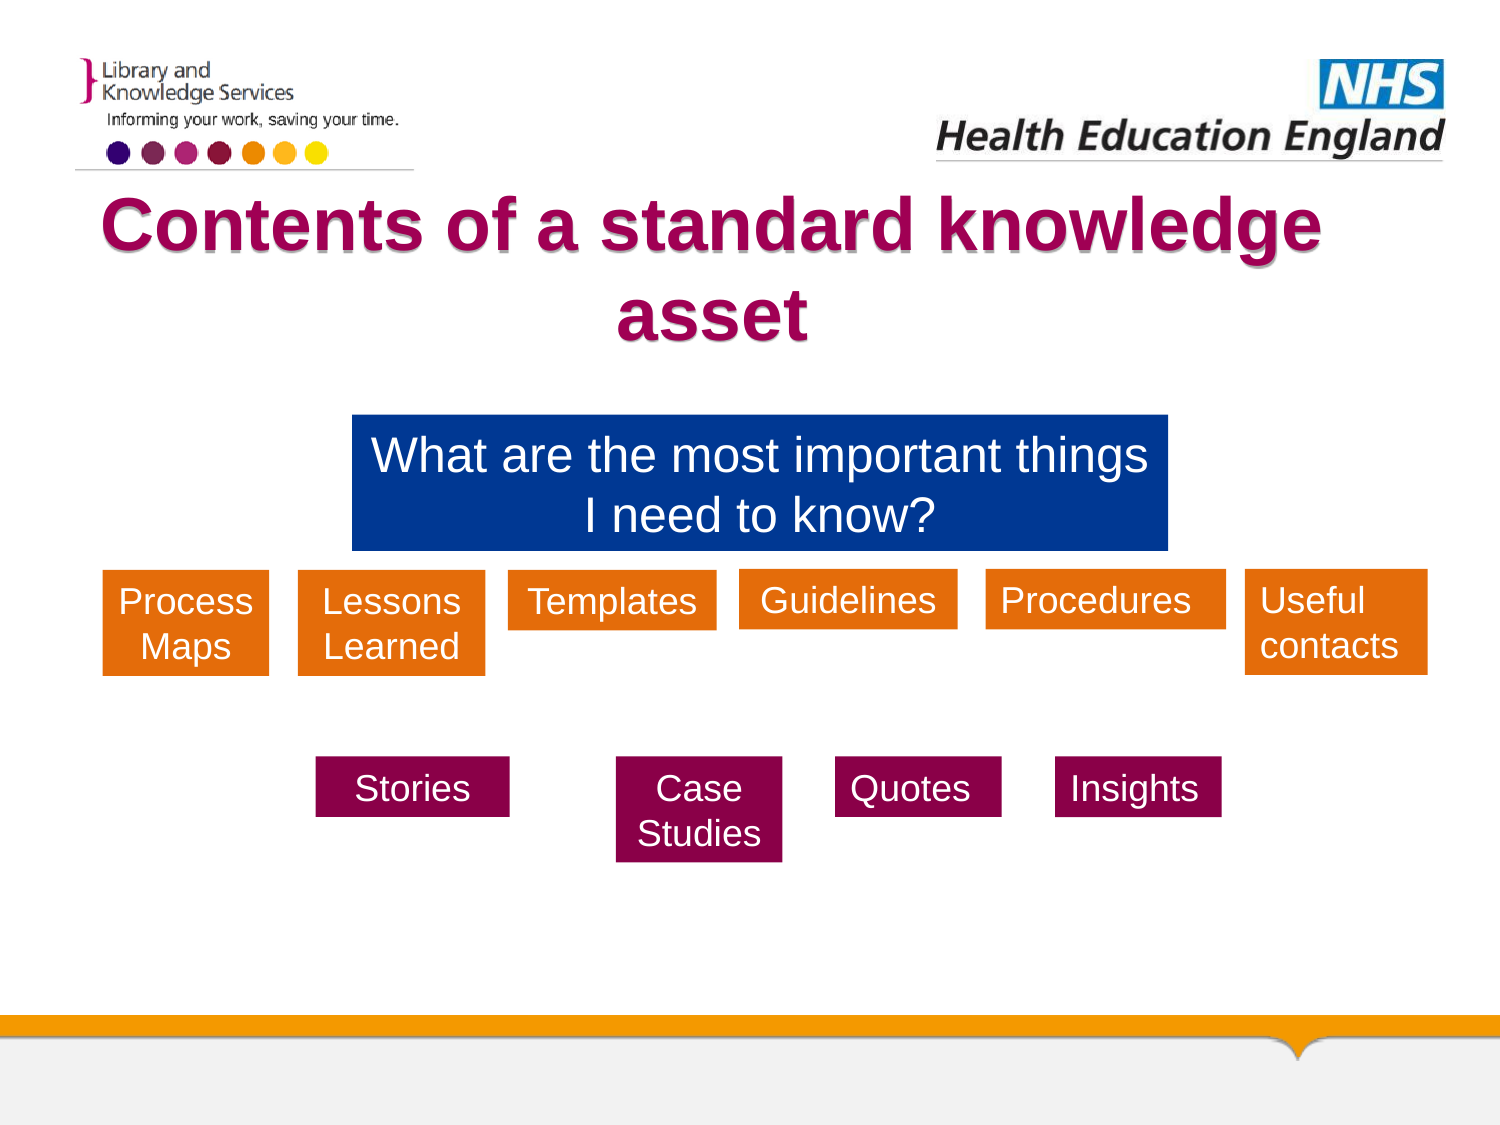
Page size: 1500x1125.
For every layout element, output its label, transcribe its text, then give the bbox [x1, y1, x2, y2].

title Contents of a standard knowledge asset [75, 200, 1432, 313]
text_box Procedures [985, 568, 1227, 630]
text_box Useful contacts [1244, 568, 1428, 675]
text_box Stories [315, 756, 510, 817]
text_box Insights [1055, 756, 1222, 818]
text_box Quotes [835, 756, 1002, 817]
text_box Guidelines [739, 568, 958, 630]
text_box Lessons Learned [297, 569, 486, 676]
picture [75, 54, 416, 169]
text_box Case Studies [615, 756, 783, 863]
text_box Templates [507, 569, 717, 631]
text_box What are the most important things I need to know? [352, 414, 1169, 551]
text_box Process Maps [102, 569, 270, 676]
